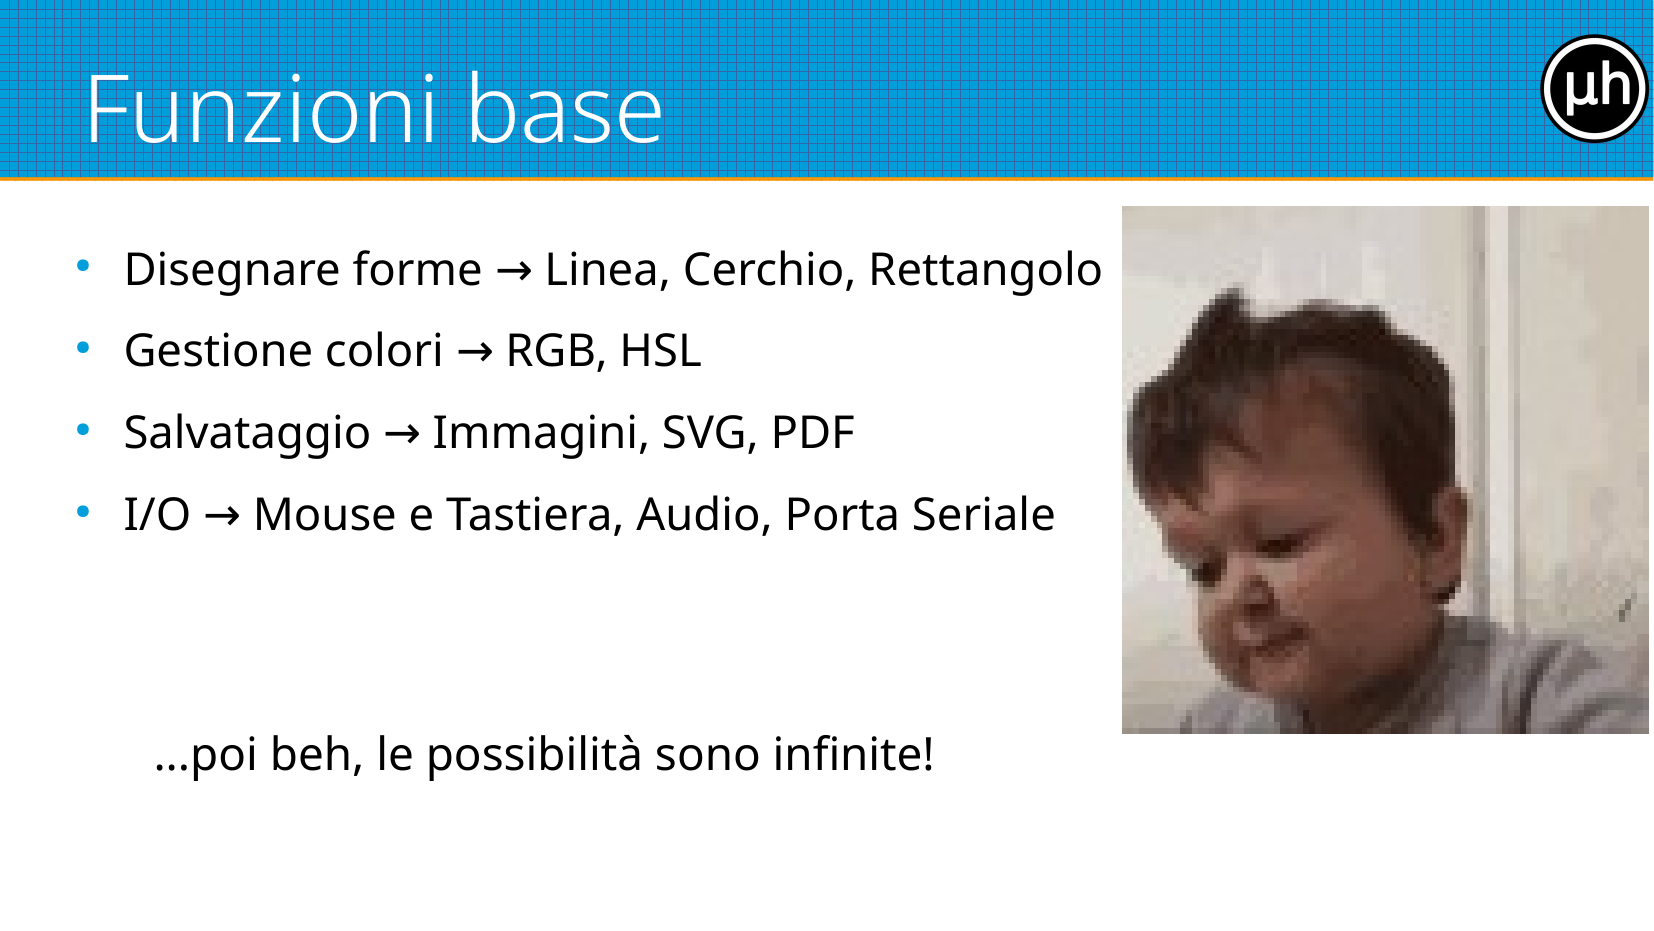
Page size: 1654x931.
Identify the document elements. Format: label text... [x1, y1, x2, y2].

picture [1542, 36, 1648, 143]
title Funzioni base [82, 14, 1571, 171]
picture [1122, 206, 1649, 734]
text_box ...poi beh, le possibilità sono infinite! [147, 684, 975, 822]
list Disegnare forme → Linea, Cerchio, Rettangolo Gestione colori → RGB, HSL Salvataggio → Immagini, SVG, PDF I/O → Mouse e Tastiera, Audio, Porta Seriale [59, 236, 1122, 545]
